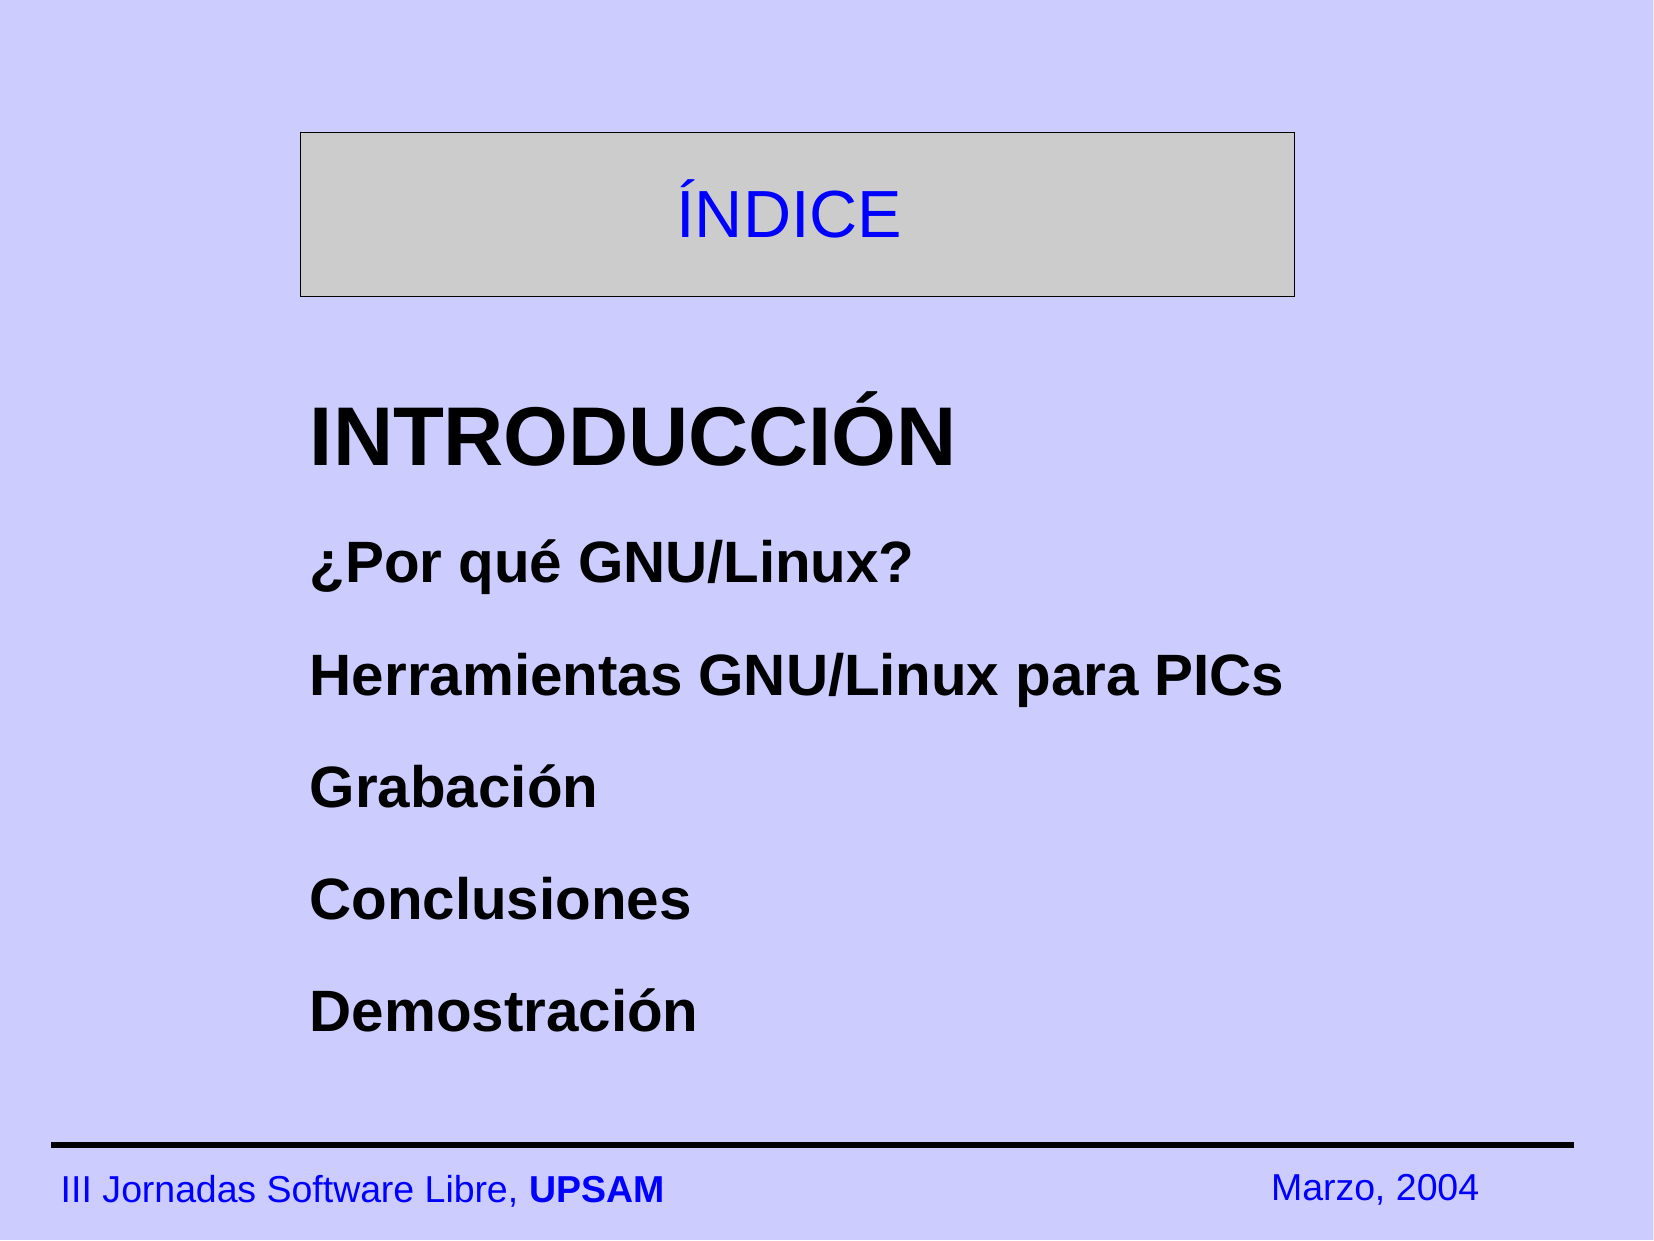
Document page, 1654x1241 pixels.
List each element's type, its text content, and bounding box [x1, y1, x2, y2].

text_box INTRODUCCIÓN ¿Por qué GNU/Linux? Herramientas GNU/Linux para PICs Grabación Conclusiones Demostración [293, 389, 1385, 1110]
text_box ÍNDICE [676, 177, 905, 261]
text_box Marzo, 2004 [1270, 1166, 1567, 1213]
text_box [300, 132, 1295, 297]
text_box III Jornadas Software Libre, UPSAM [60, 1168, 732, 1217]
